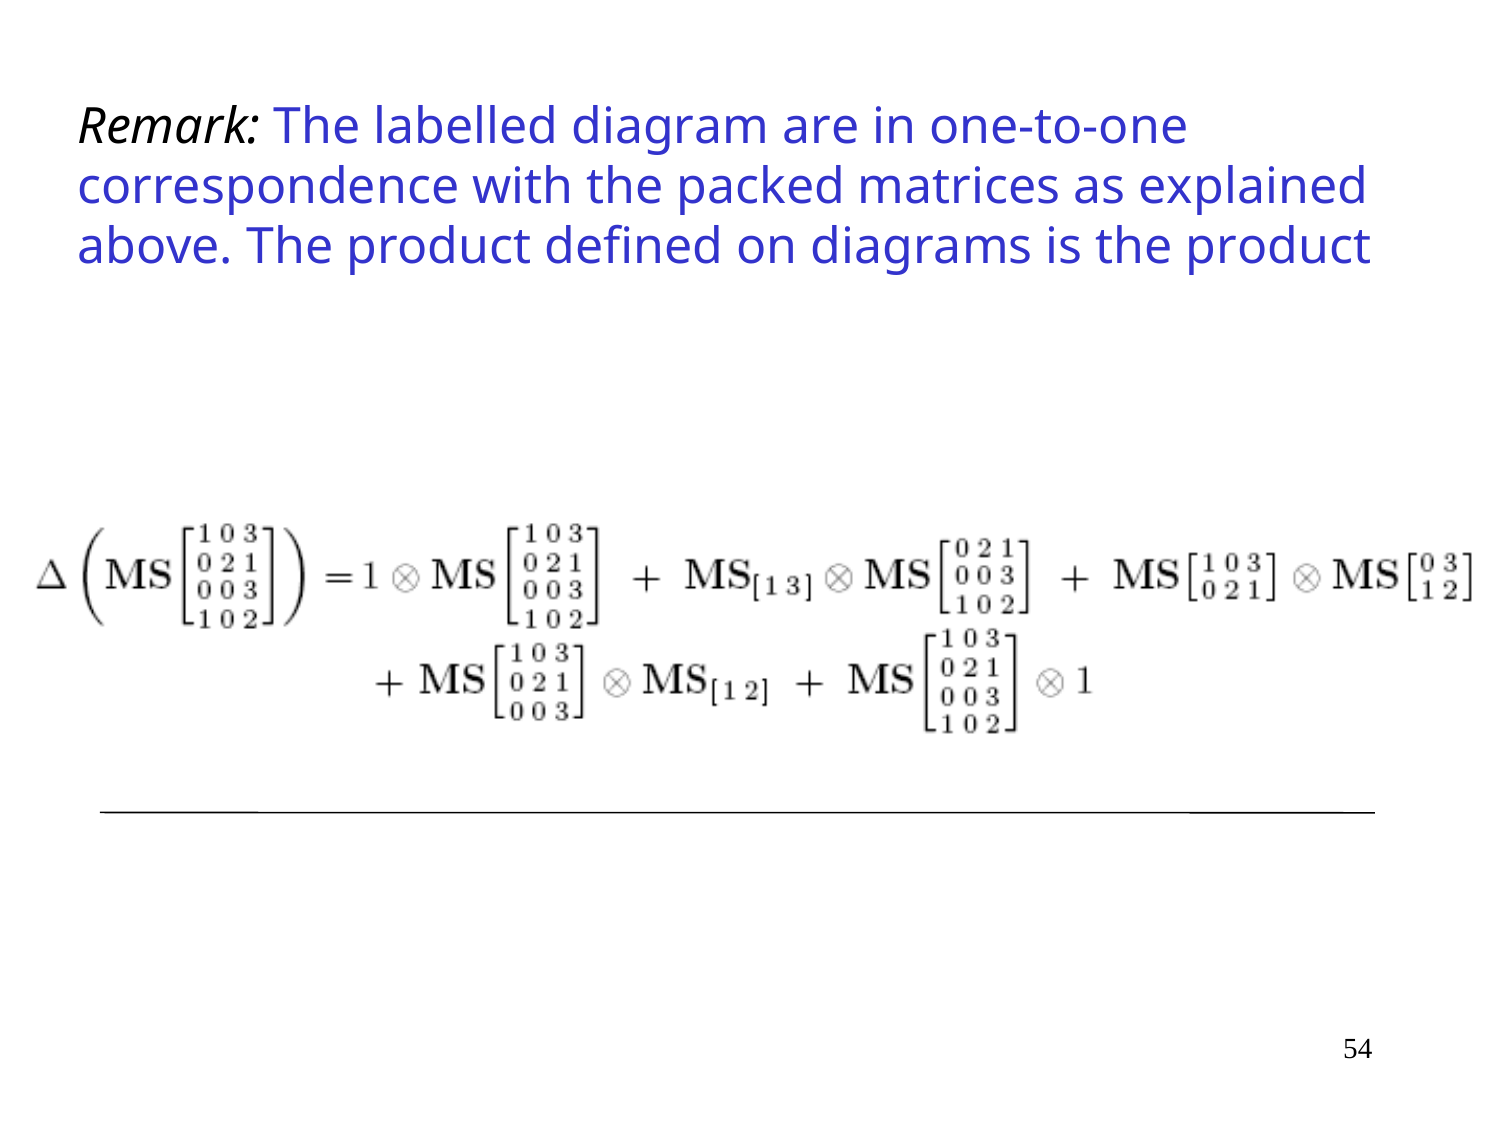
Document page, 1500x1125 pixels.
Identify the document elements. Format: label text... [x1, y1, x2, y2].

text_box Remark: The labelled diagram are in one-to-one correspondence with the packed matrices as explained above. The product defined on diagrams is the product of the functions (SP)p packed of NCSF VI p 709 (*). [62, 85, 1438, 499]
picture [0, 499, 1500, 763]
text_box Remark: The labelled diagram are in one-to-one correspondence with the packed matrices as explained above. The product defined on diagrams is the product of the functions (SP)p packed of NCSF VI p 709 (*). [62, 763, 1438, 1125]
